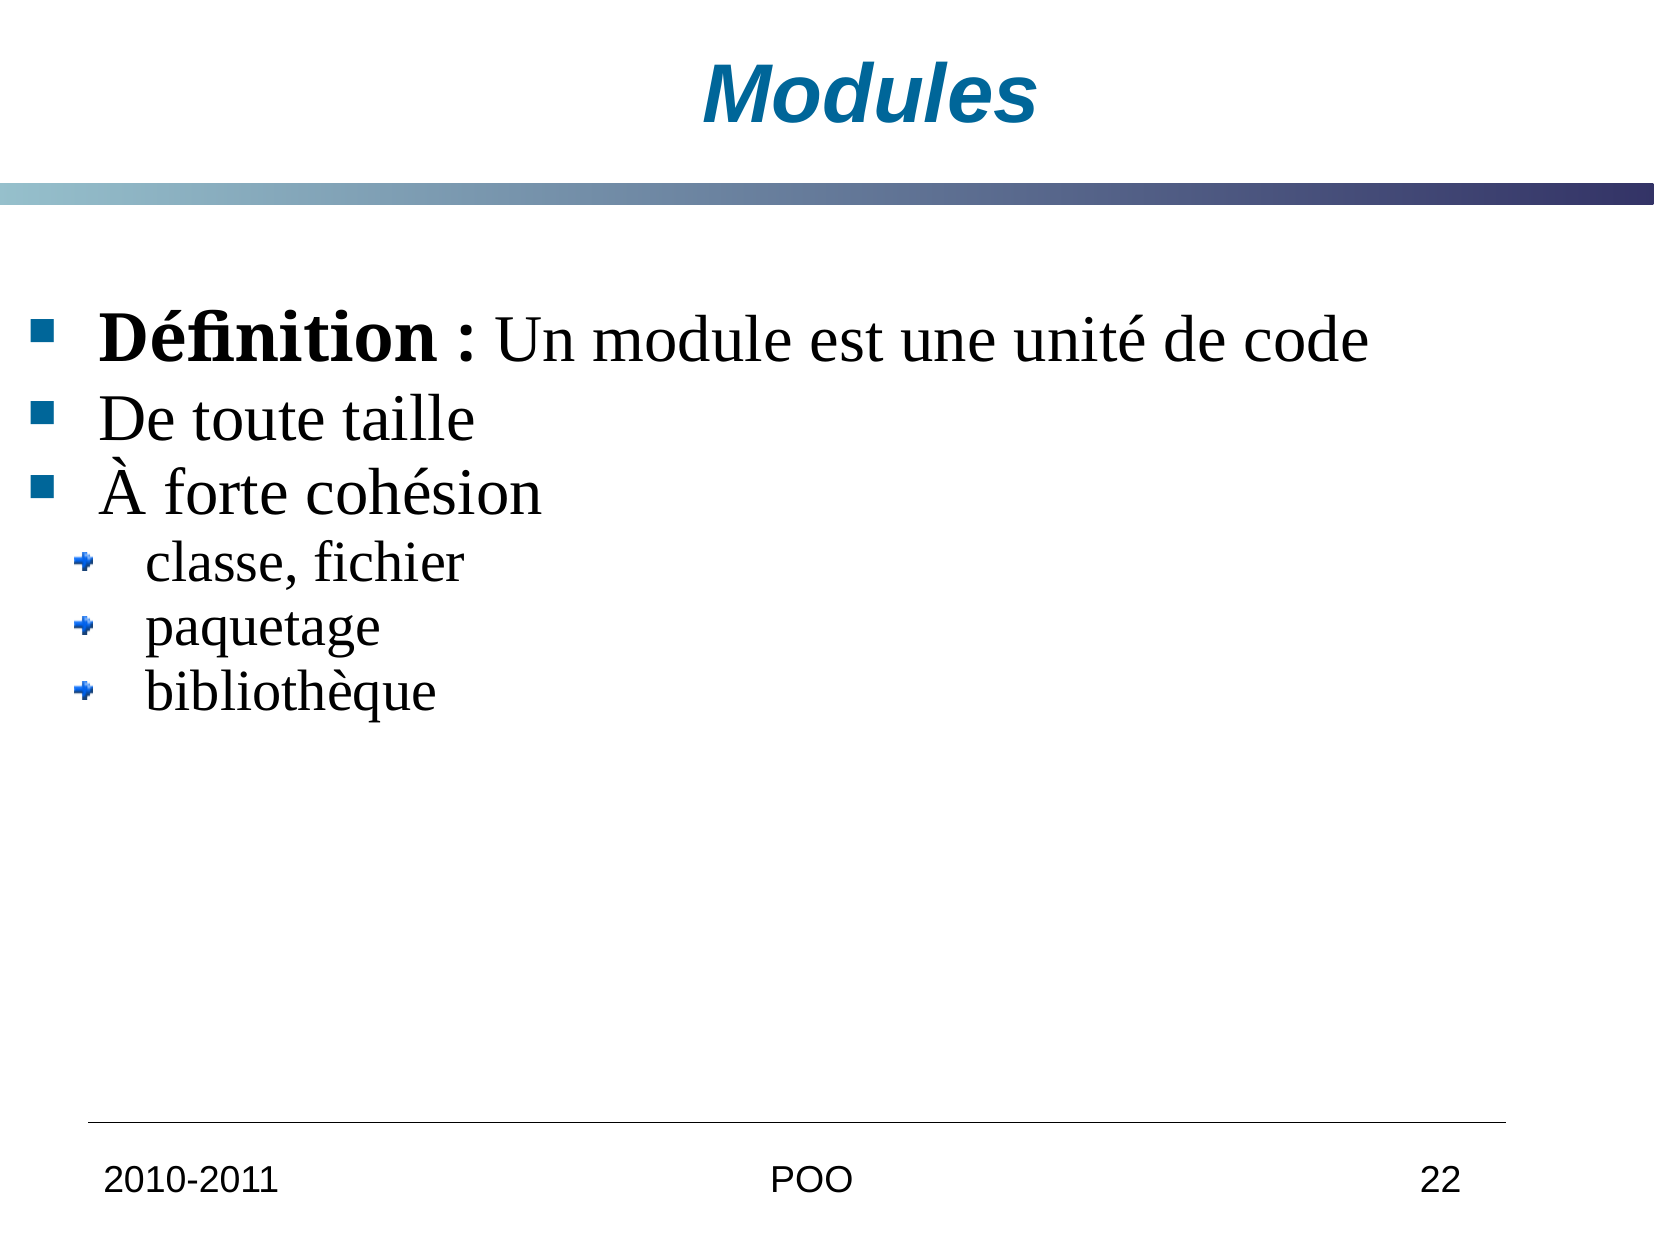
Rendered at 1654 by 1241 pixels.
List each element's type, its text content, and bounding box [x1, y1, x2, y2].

title Modules [236, 9, 1506, 178]
list Définition : Un module est une unité de code De toute taille À forte cohésion classe, fichier paquetage bibliothèque [15, 290, 1639, 1208]
